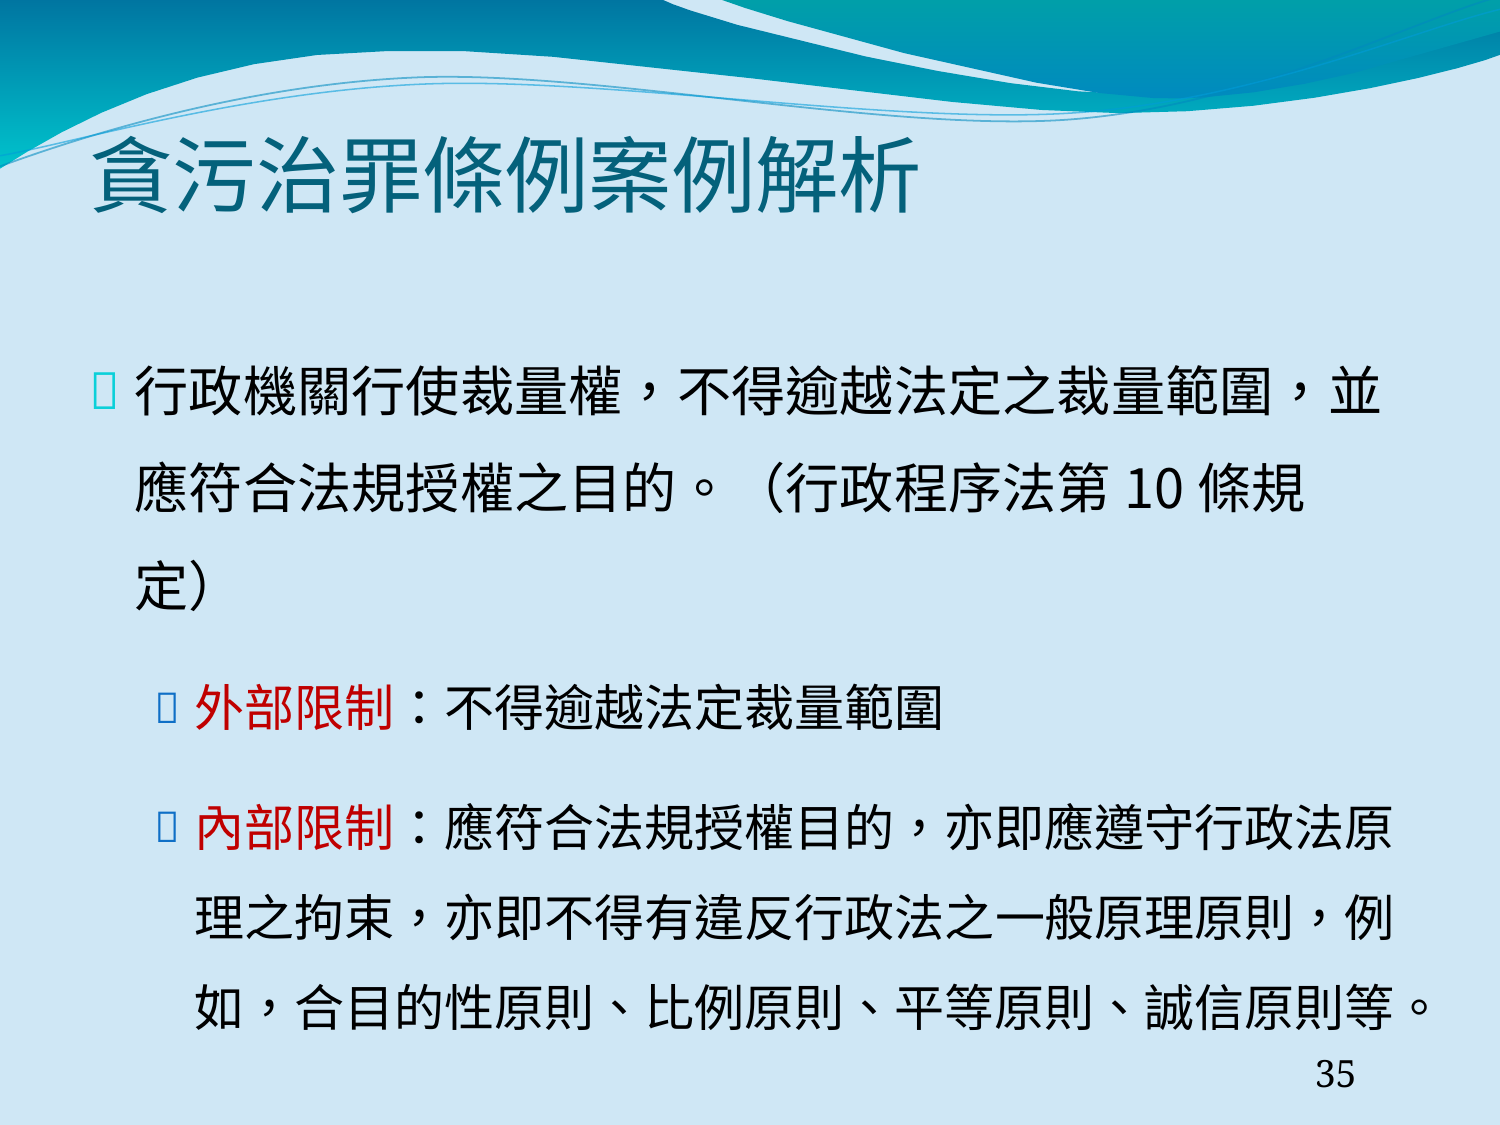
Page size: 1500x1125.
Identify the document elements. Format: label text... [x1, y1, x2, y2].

list 行政機關行使裁量權，不得逾越法定之裁量範圍，並應符合法規授權之目的。（行政程序法第10條規定） 外部限制：不得逾越法定裁量範圍 內部限制：應符合法規授權目的，亦即應遵守行政法原理之拘束，亦即不得有違反行政法之一般原理原則，例如，合目的性原則、比例原則、平等原則、誠信原則等。 [75, 317, 1425, 1038]
title 貪污治罪條例案例解析 [75, 115, 1425, 303]
slide_number <編號> [1299, 1042, 1425, 1103]
